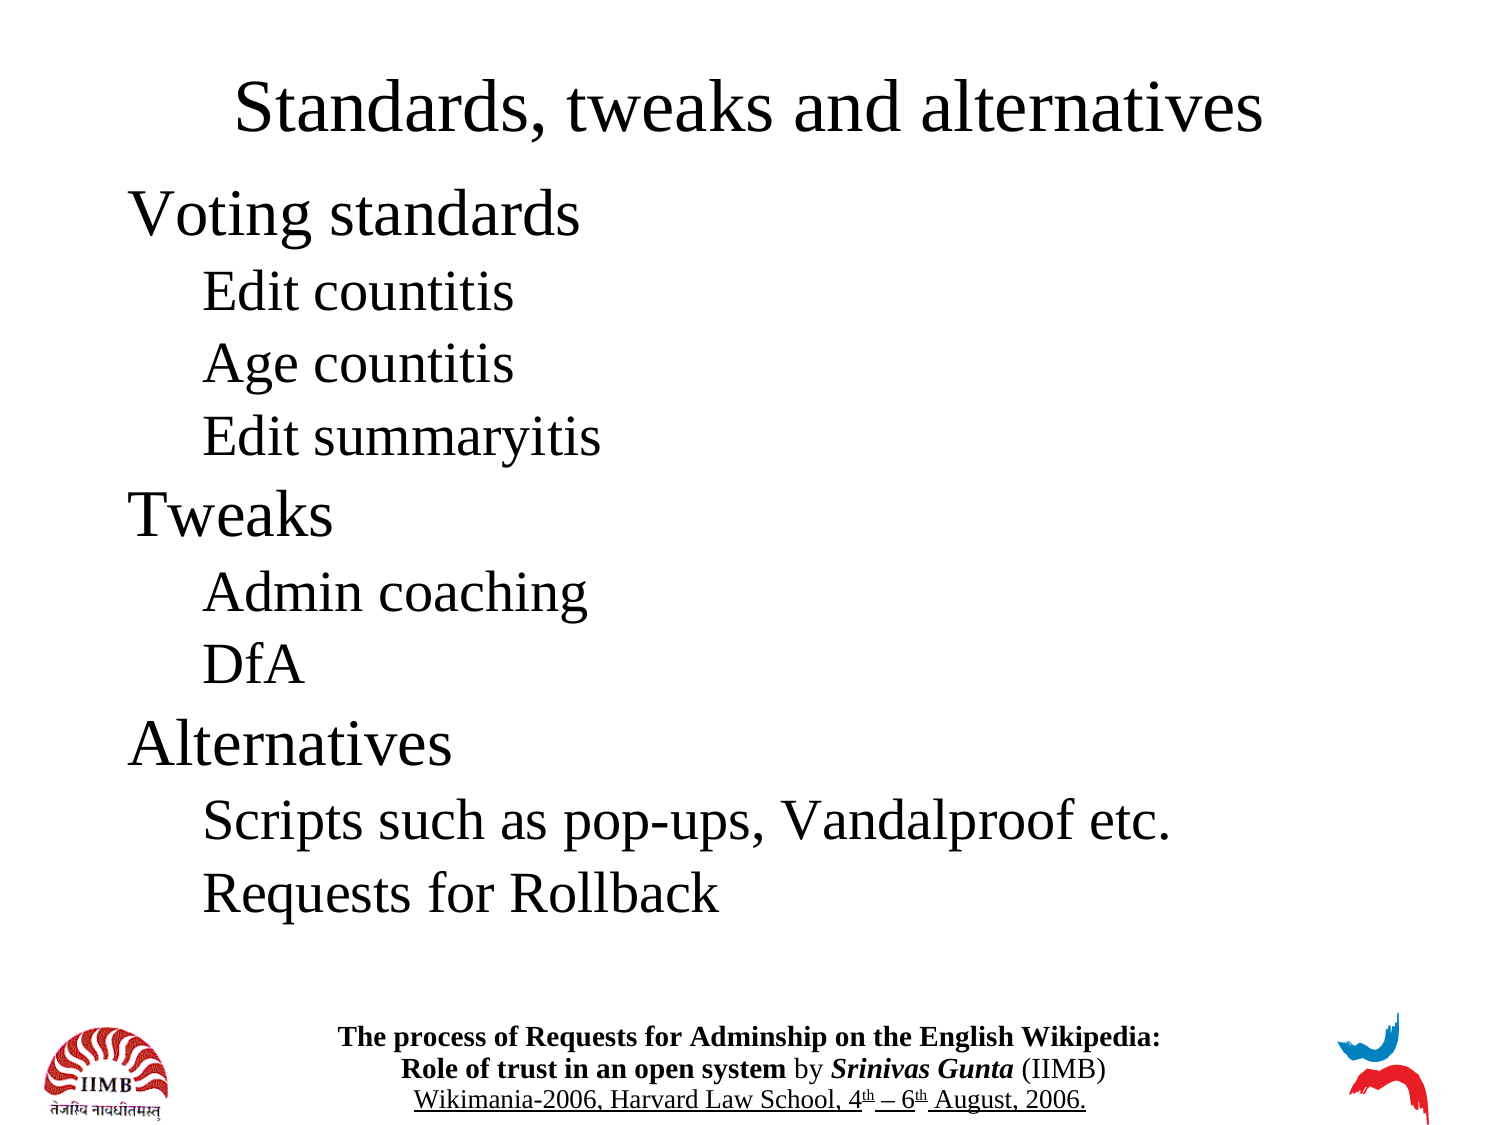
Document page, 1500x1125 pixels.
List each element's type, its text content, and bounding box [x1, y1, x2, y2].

title Standards, tweaks and alternatives [112, 37, 1388, 174]
list Voting standards Edit countitis Age countitis Edit summaryitis Tweaks Admin coaching DfA Alternatives Scripts such as pop-ups, Vandalproof etc. Requests for Rollback [112, 174, 1438, 1001]
picture [1337, 1012, 1431, 1125]
